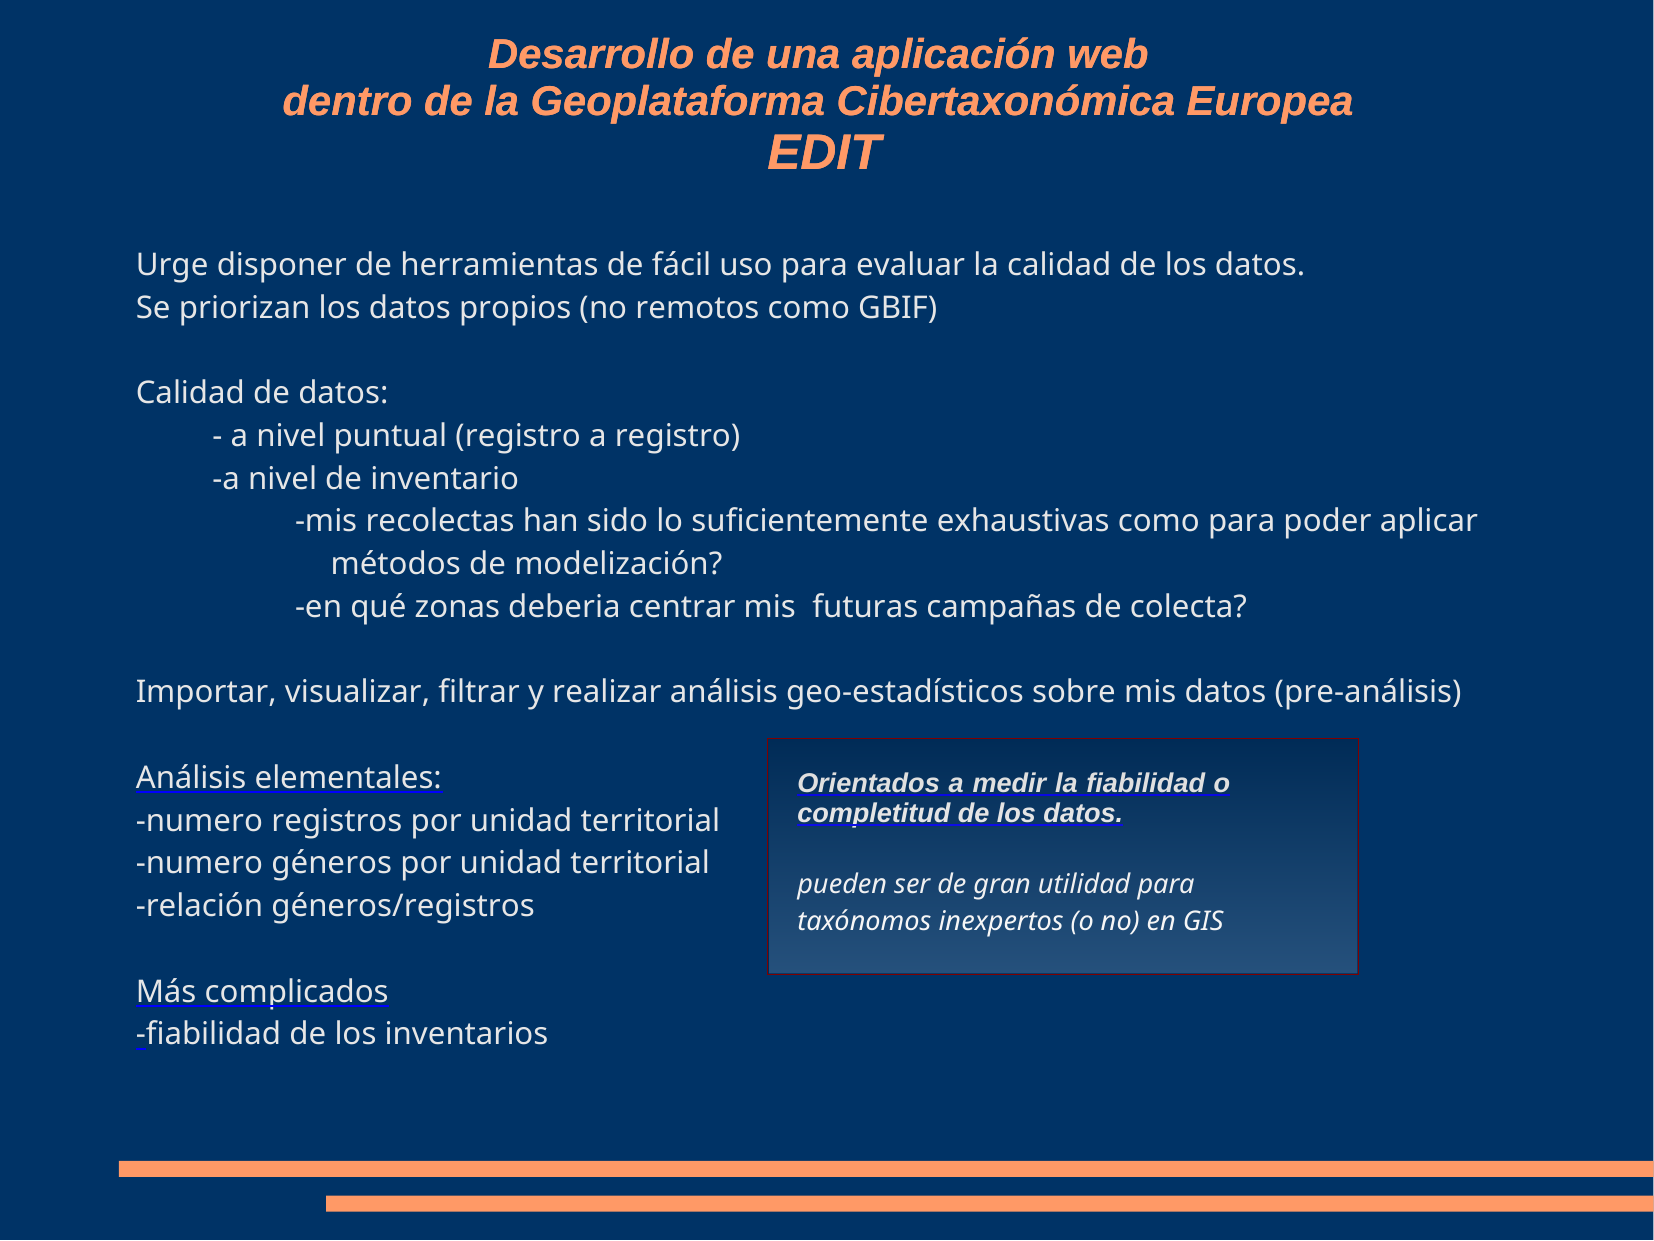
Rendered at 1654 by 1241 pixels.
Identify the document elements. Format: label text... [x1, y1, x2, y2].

title Desarrollo de una aplicación web dentro de la Geoplataforma Cibertaxonómica Europea EDIT [118, 29, 1531, 182]
list Urge disponer de herramientas de fácil uso para evaluar la calidad de los datos. Se priorizan los datos propios (no remotos como GBIF) Calidad de datos: - a nivel puntual (registro a registro) -a nivel de inventario -mis recolectas han sido lo suficientemente exhaustivas como para poder aplicar métodos de modelización? -en qué zonas deberia centrar mis futuras campañas de colecta? Importar, visualizar, filtrar y realizar análisis geo-estadísticos sobre mis datos (pre-análisis) Análisis elementales: -numero registros por unidad territorial -numero géneros por unidad territorial -relación géneros/registros Más complicados -fiabilidad de los inventarios [118, 202, 1558, 1013]
text_box [767, 738, 1359, 975]
